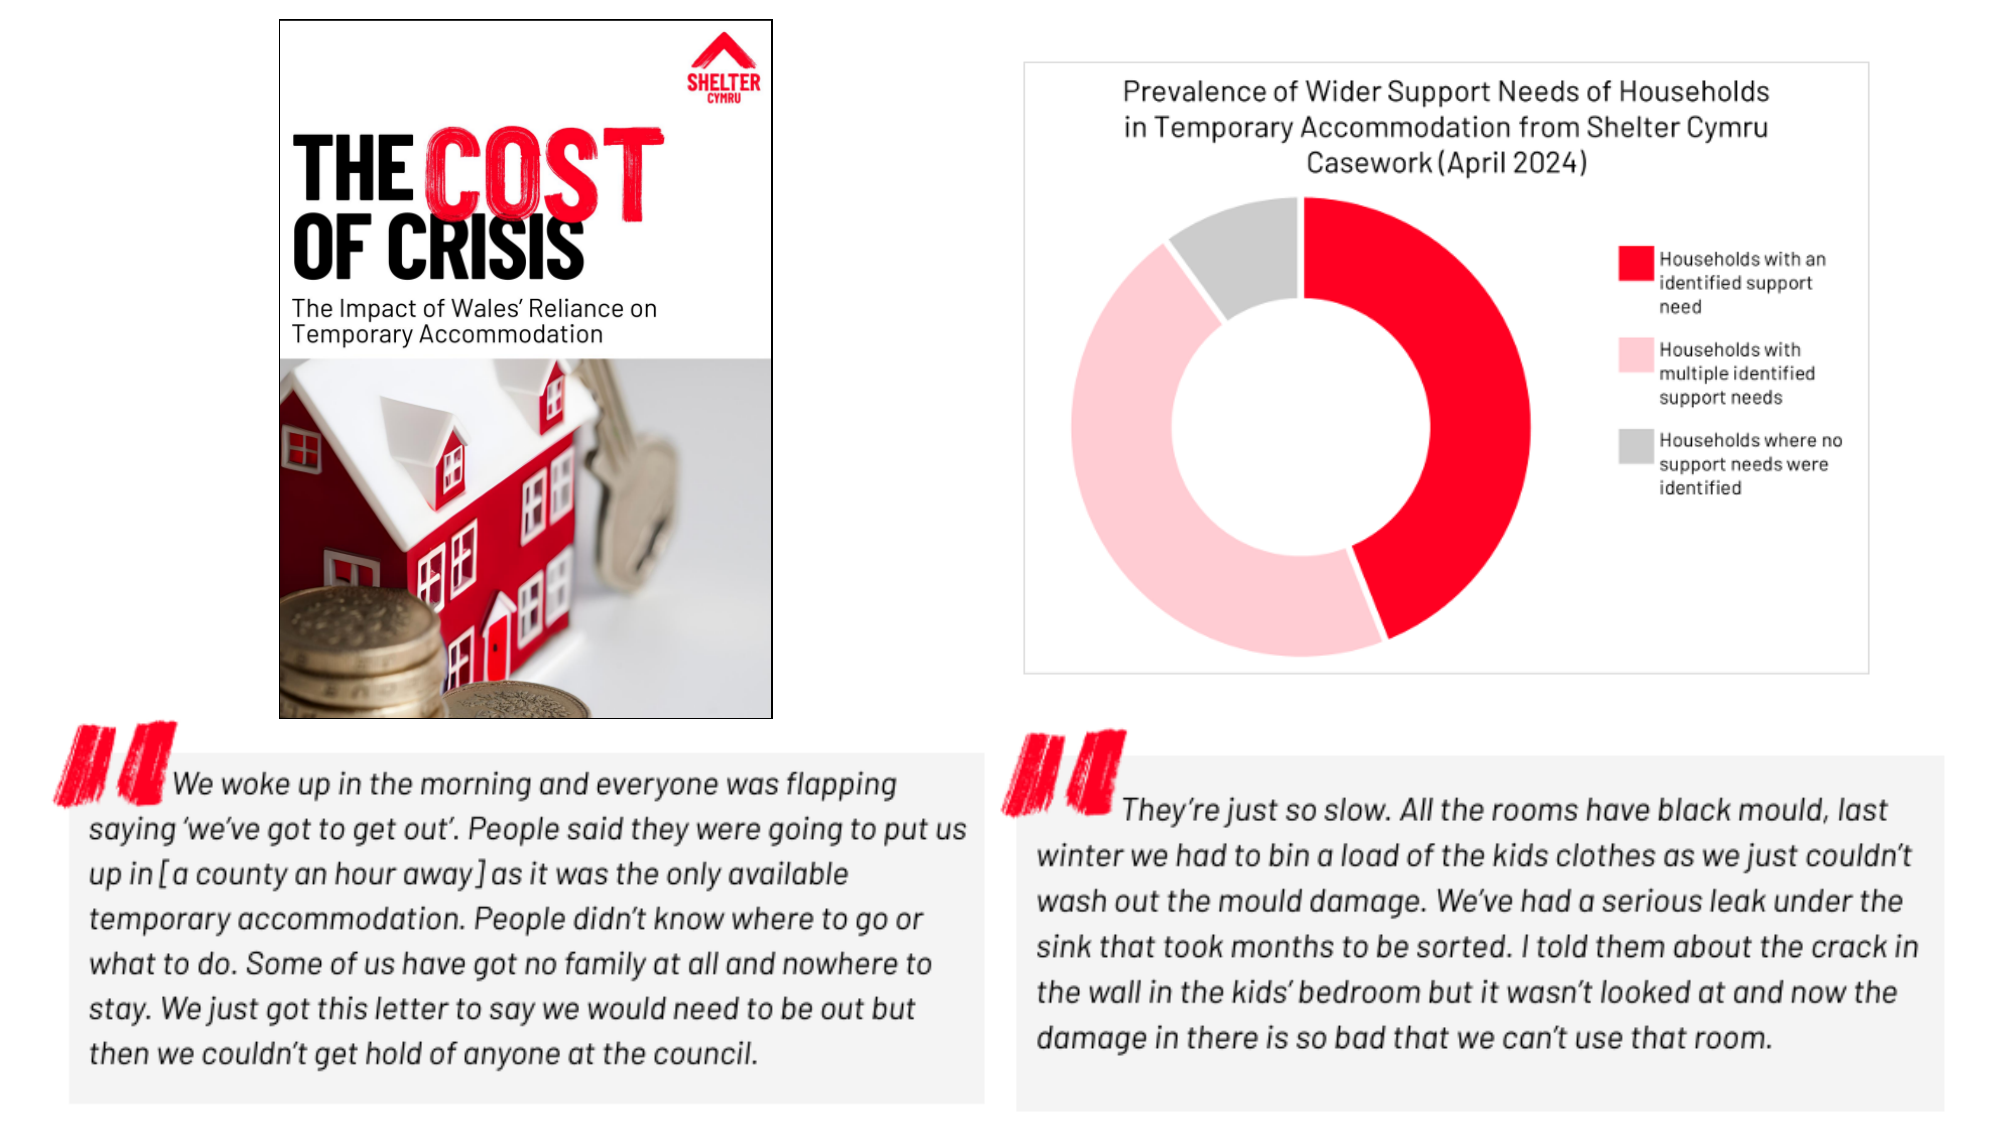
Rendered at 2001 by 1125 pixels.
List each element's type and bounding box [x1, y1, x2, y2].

picture [35, 714, 1971, 1125]
picture [1015, 56, 1877, 682]
picture [280, 20, 772, 718]
